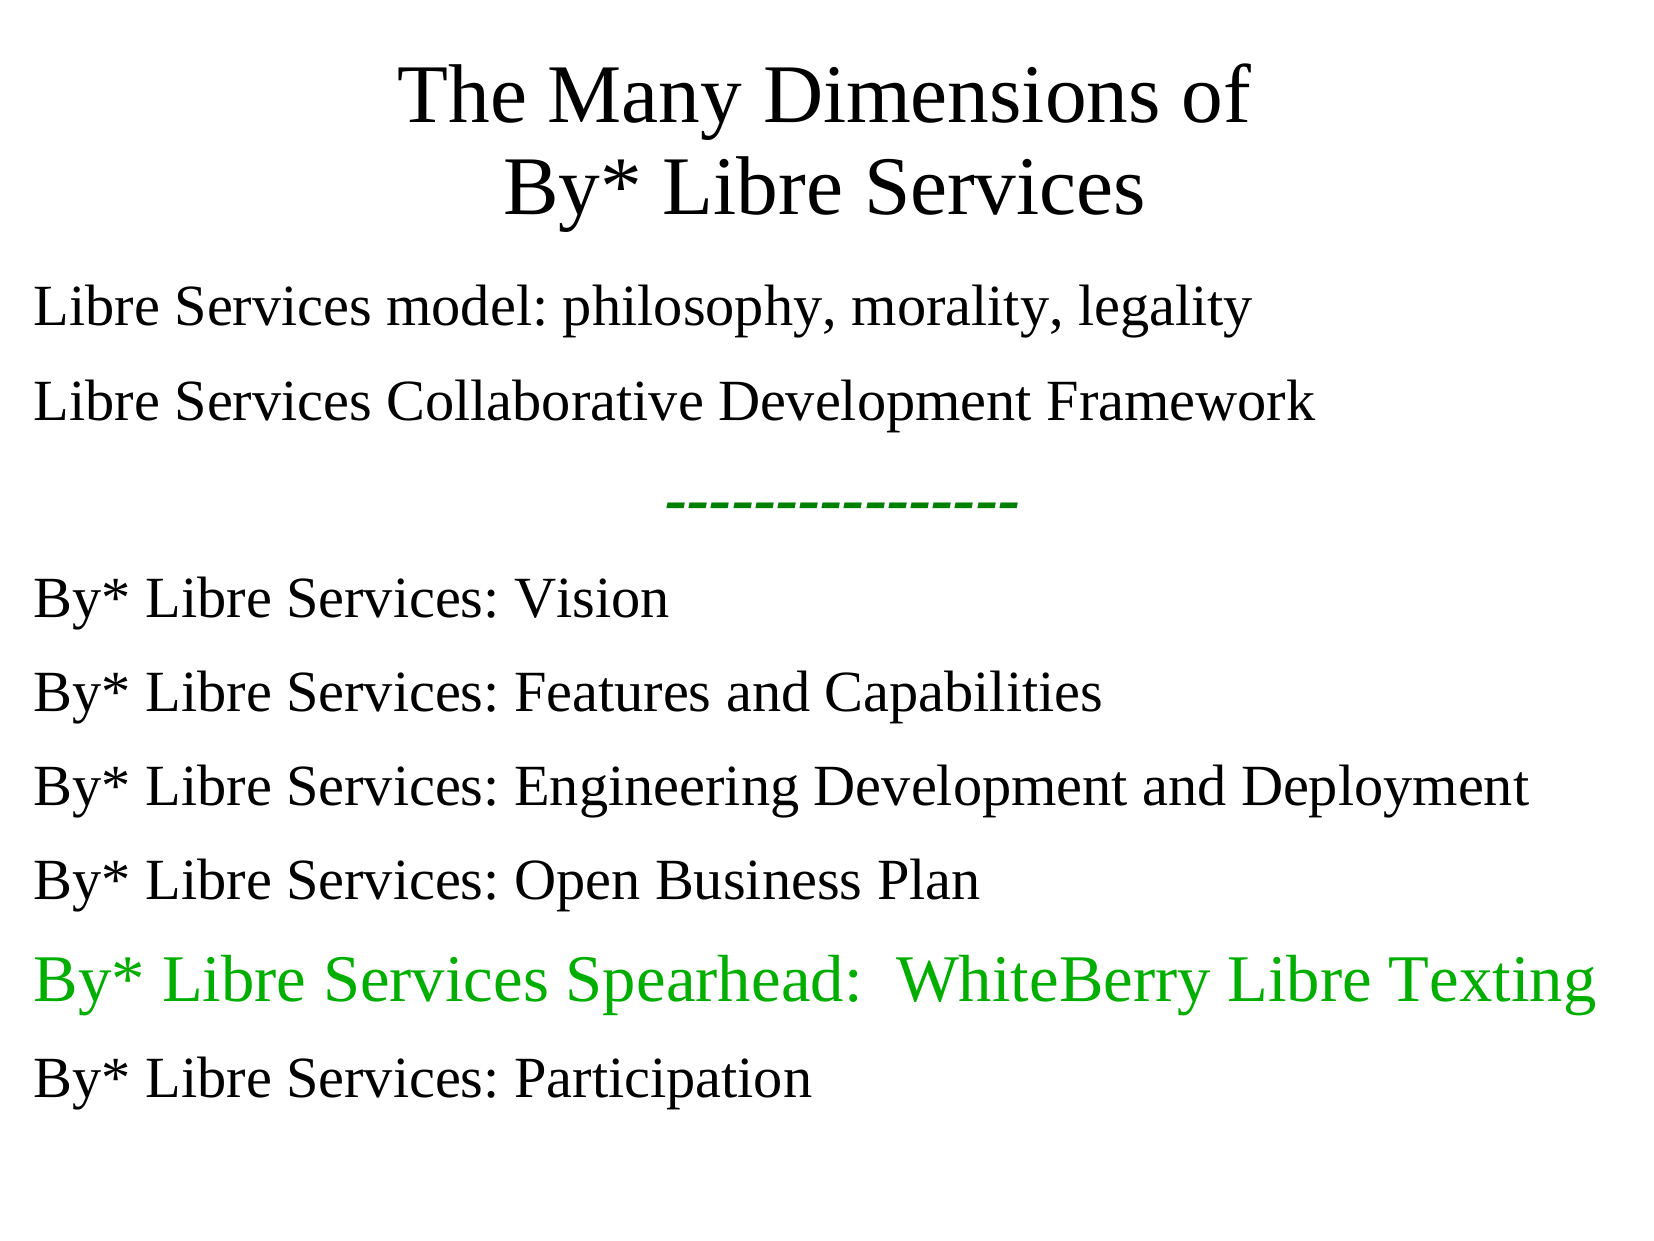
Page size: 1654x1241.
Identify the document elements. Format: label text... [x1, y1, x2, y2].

title The Many Dimensions of By* Libre Services [119, 36, 1532, 245]
list Libre Services model: philosophy, morality, legality Libre Services Collaborative Development Framework ---------------- By* Libre Services: Vision By* Libre Services: Features and Capabilities By* Libre Services: Engineering Development and Deployment By* Libre Services: Open Business Plan By* Libre Services Spearhead: WhiteBerry Libre Texting By* Libre Services: Participation [16, 273, 1654, 1241]
